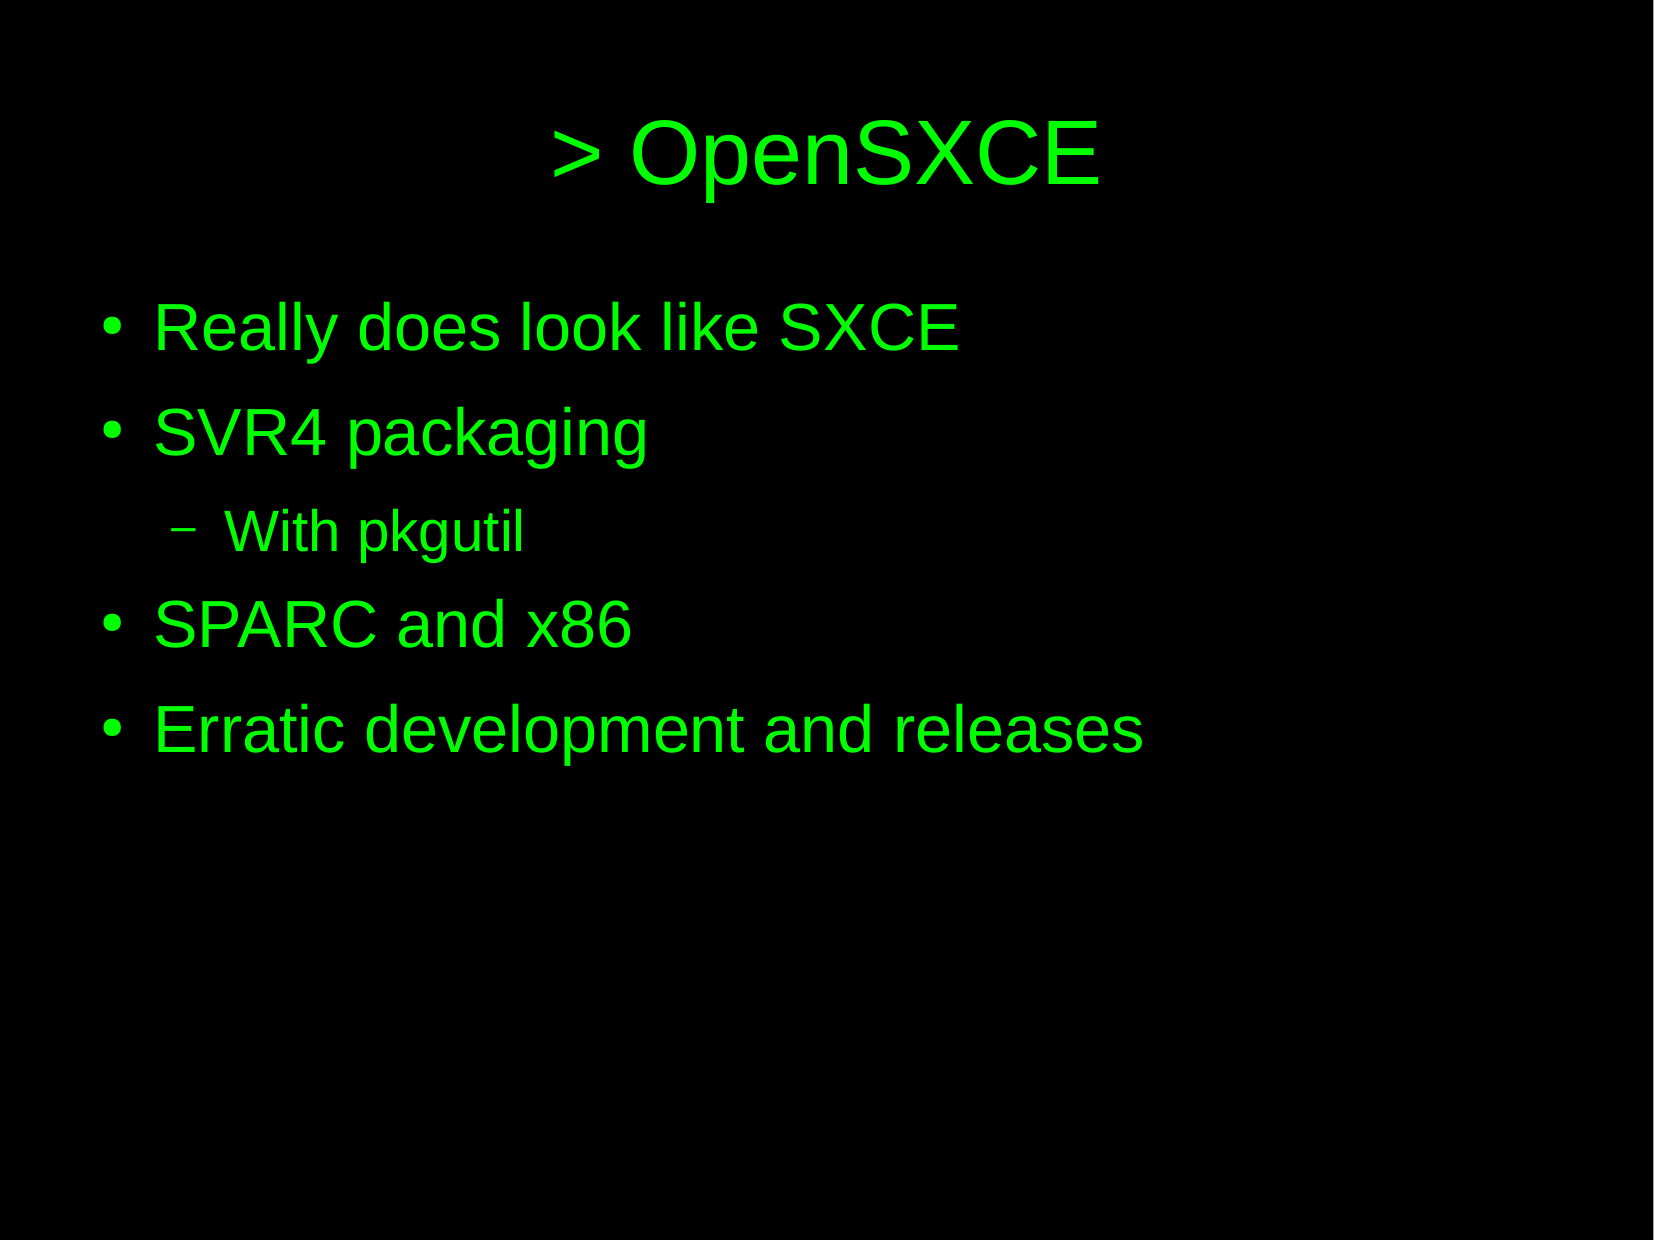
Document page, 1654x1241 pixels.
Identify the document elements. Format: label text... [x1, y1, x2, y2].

title > OpenSXCE [82, 49, 1571, 257]
list Really does look like SXCE SVR4 packaging With pkgutil SPARC and x86 Erratic development and releases [82, 290, 1571, 1010]
